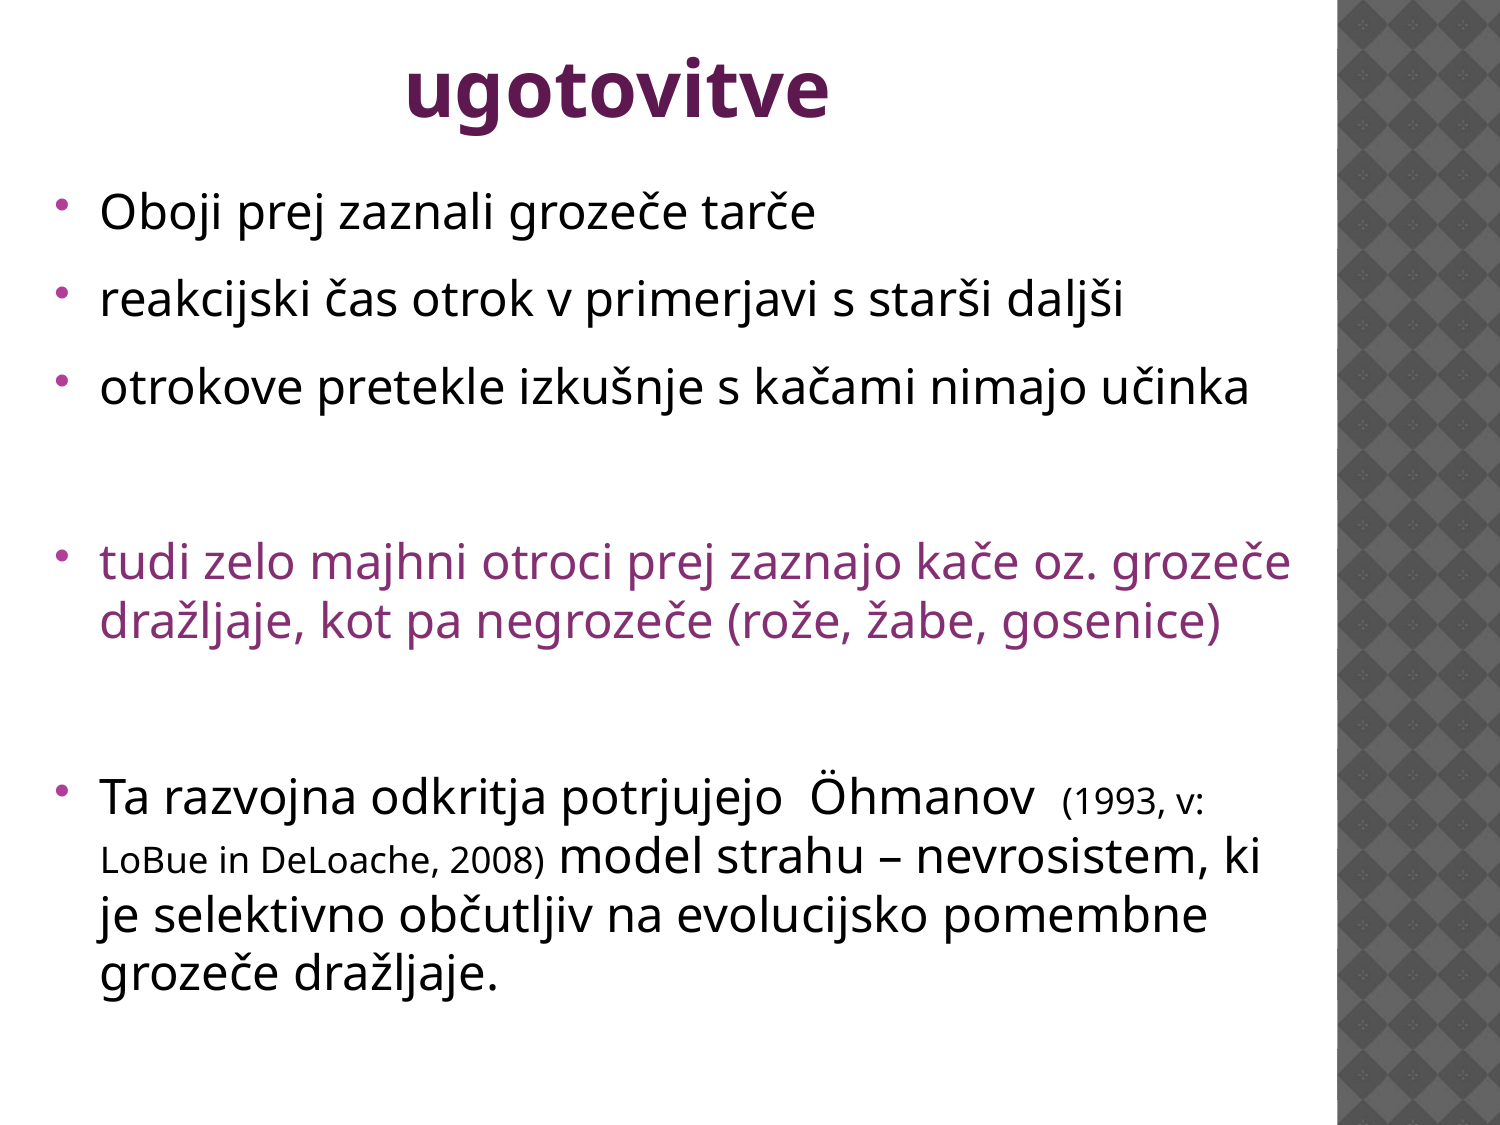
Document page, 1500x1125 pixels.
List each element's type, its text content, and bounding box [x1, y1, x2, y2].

list Oboji prej zaznali grozeče tarče reakcijski čas otrok v primerjavi s starši daljši otrokove pretekle izkušnje s kačami nimajo učinka tudi zelo majhni otroci prej zaznajo kače oz. grozeče dražljaje, kot pa negrozeče (rože, žabe, gosenice) Ta razvojna odkritja potrjujejo Öhmanov (1993, v: LoBue in DeLoache, 2008) model strahu – nevrosistem, ki je selektivno občutljiv na evolucijsko pomembne grozeče dražljaje. [41, 172, 1329, 1059]
picture [1337, 0, 1500, 1125]
title ugotovitve [395, 30, 906, 134]
